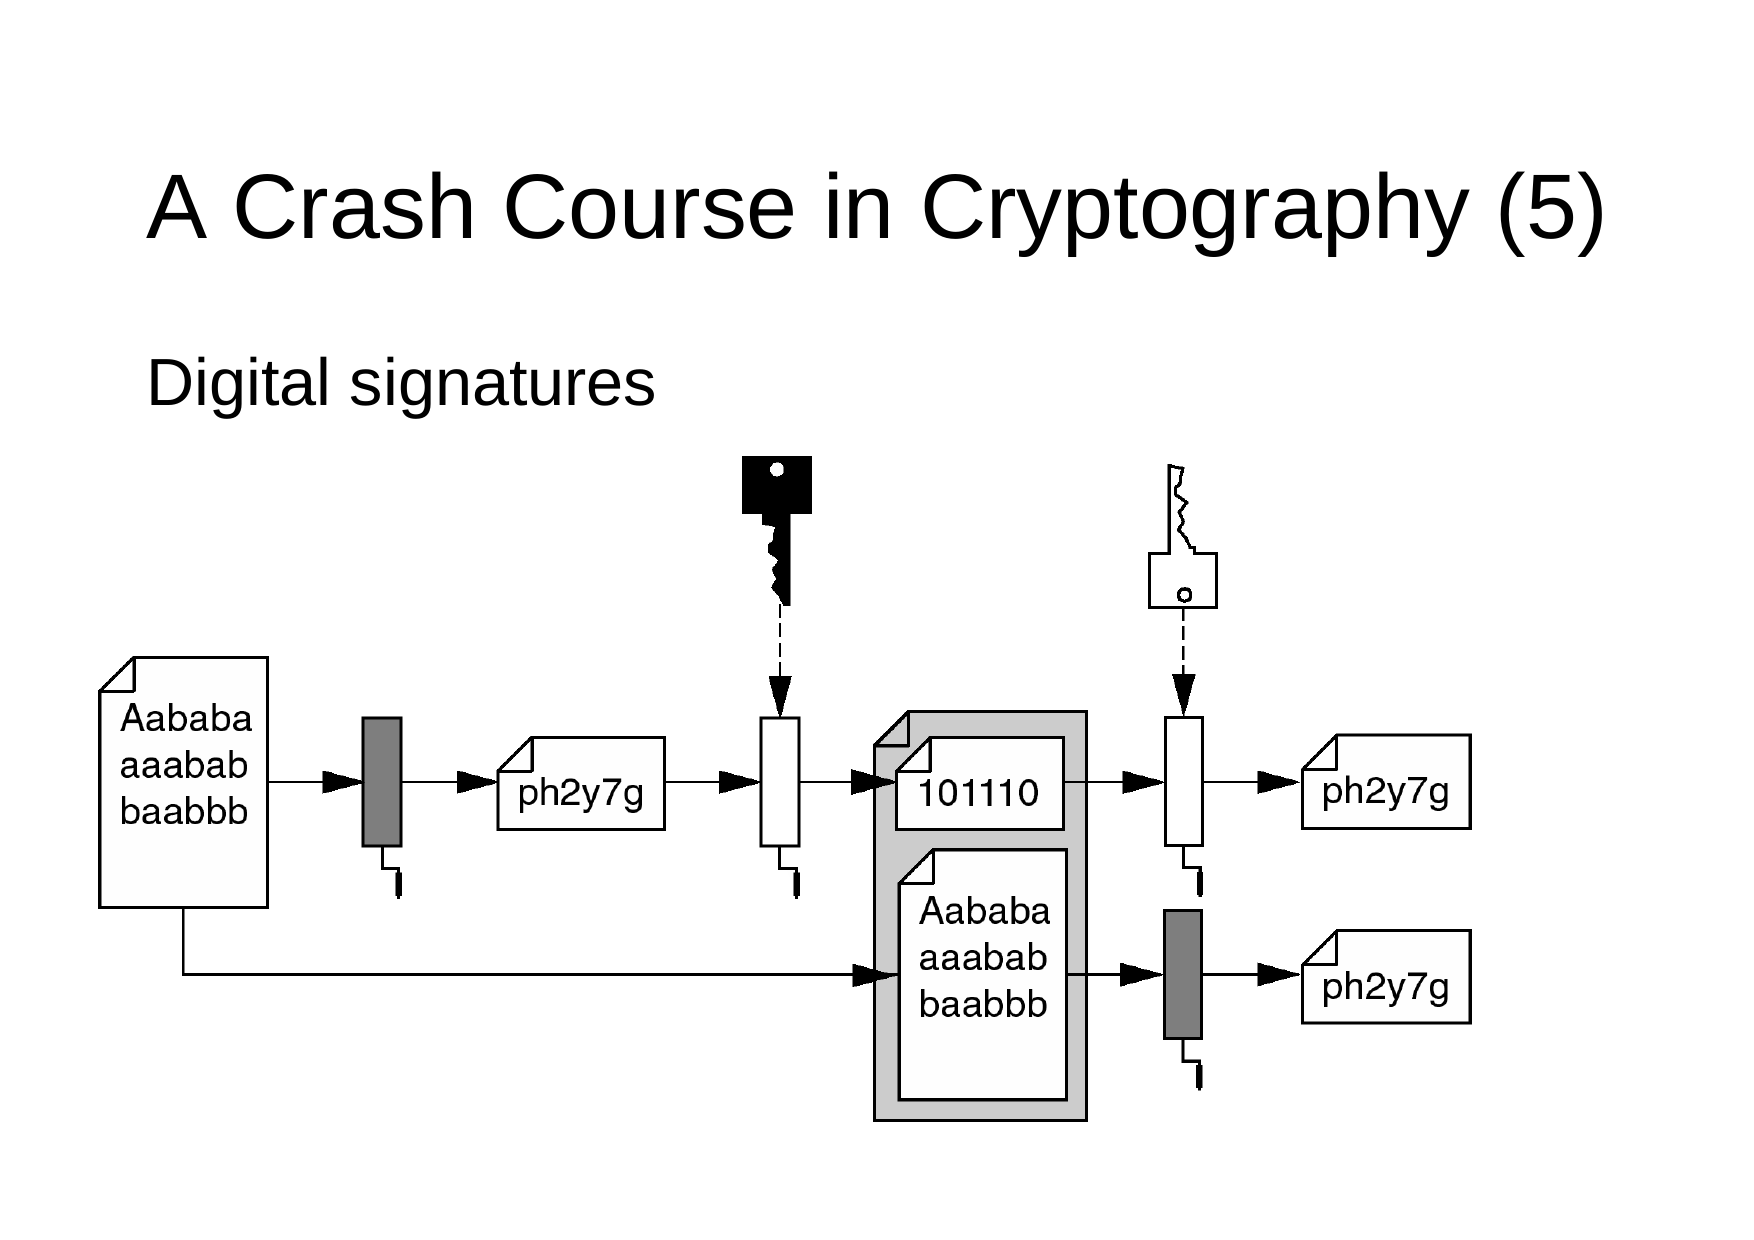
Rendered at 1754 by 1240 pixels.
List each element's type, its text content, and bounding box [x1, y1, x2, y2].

list Digital signatures [128, 344, 1627, 456]
list Digital signatures [128, 1122, 1627, 1126]
title A Crash Course in Cryptography (5) [128, 102, 1627, 310]
picture [98, 456, 1628, 1122]
